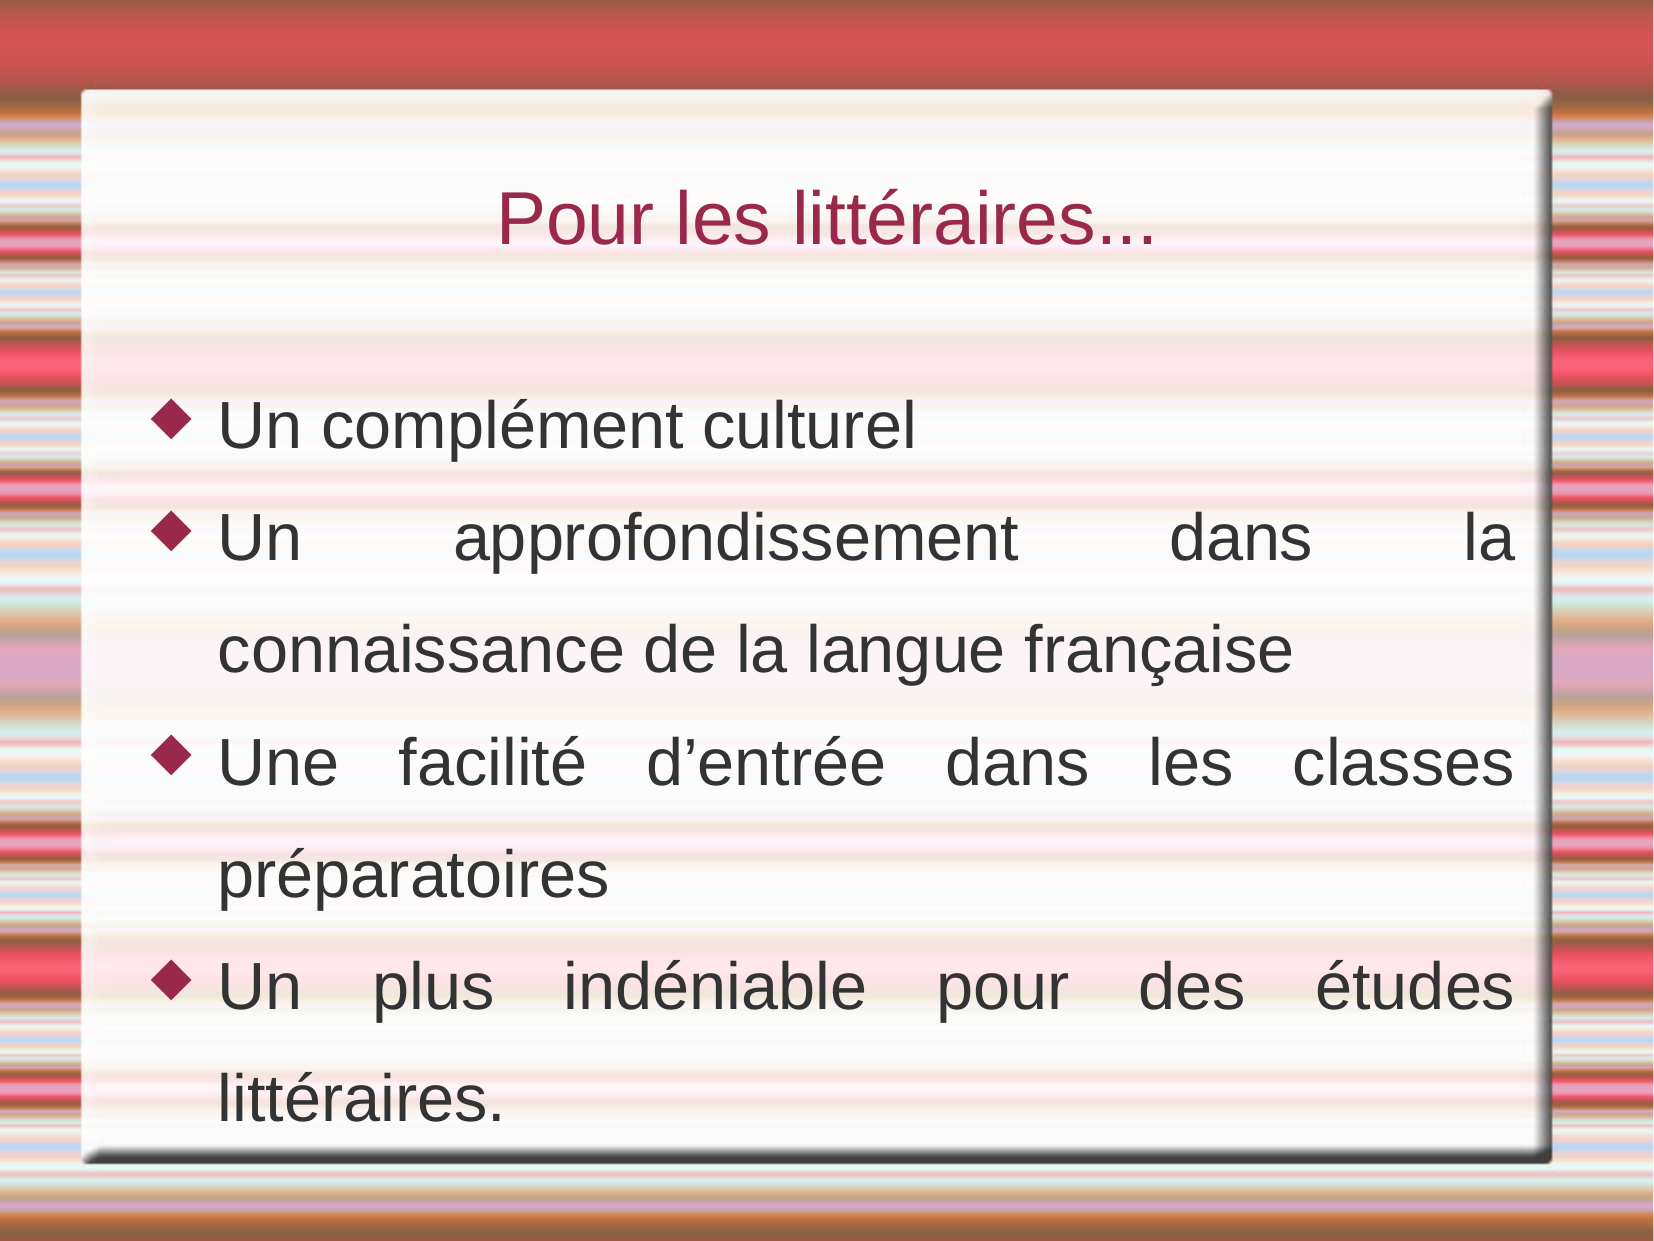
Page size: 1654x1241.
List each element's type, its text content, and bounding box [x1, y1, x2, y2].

list Un complément culturel Un approfondissement dans la connaissance de la langue française Une facilité d’entrée dans les classes préparatoires Un plus indéniable pour des études littéraires. [134, 350, 1516, 1133]
title Pour les littéraires... [121, 114, 1534, 322]
picture [0, 0, 1654, 1241]
